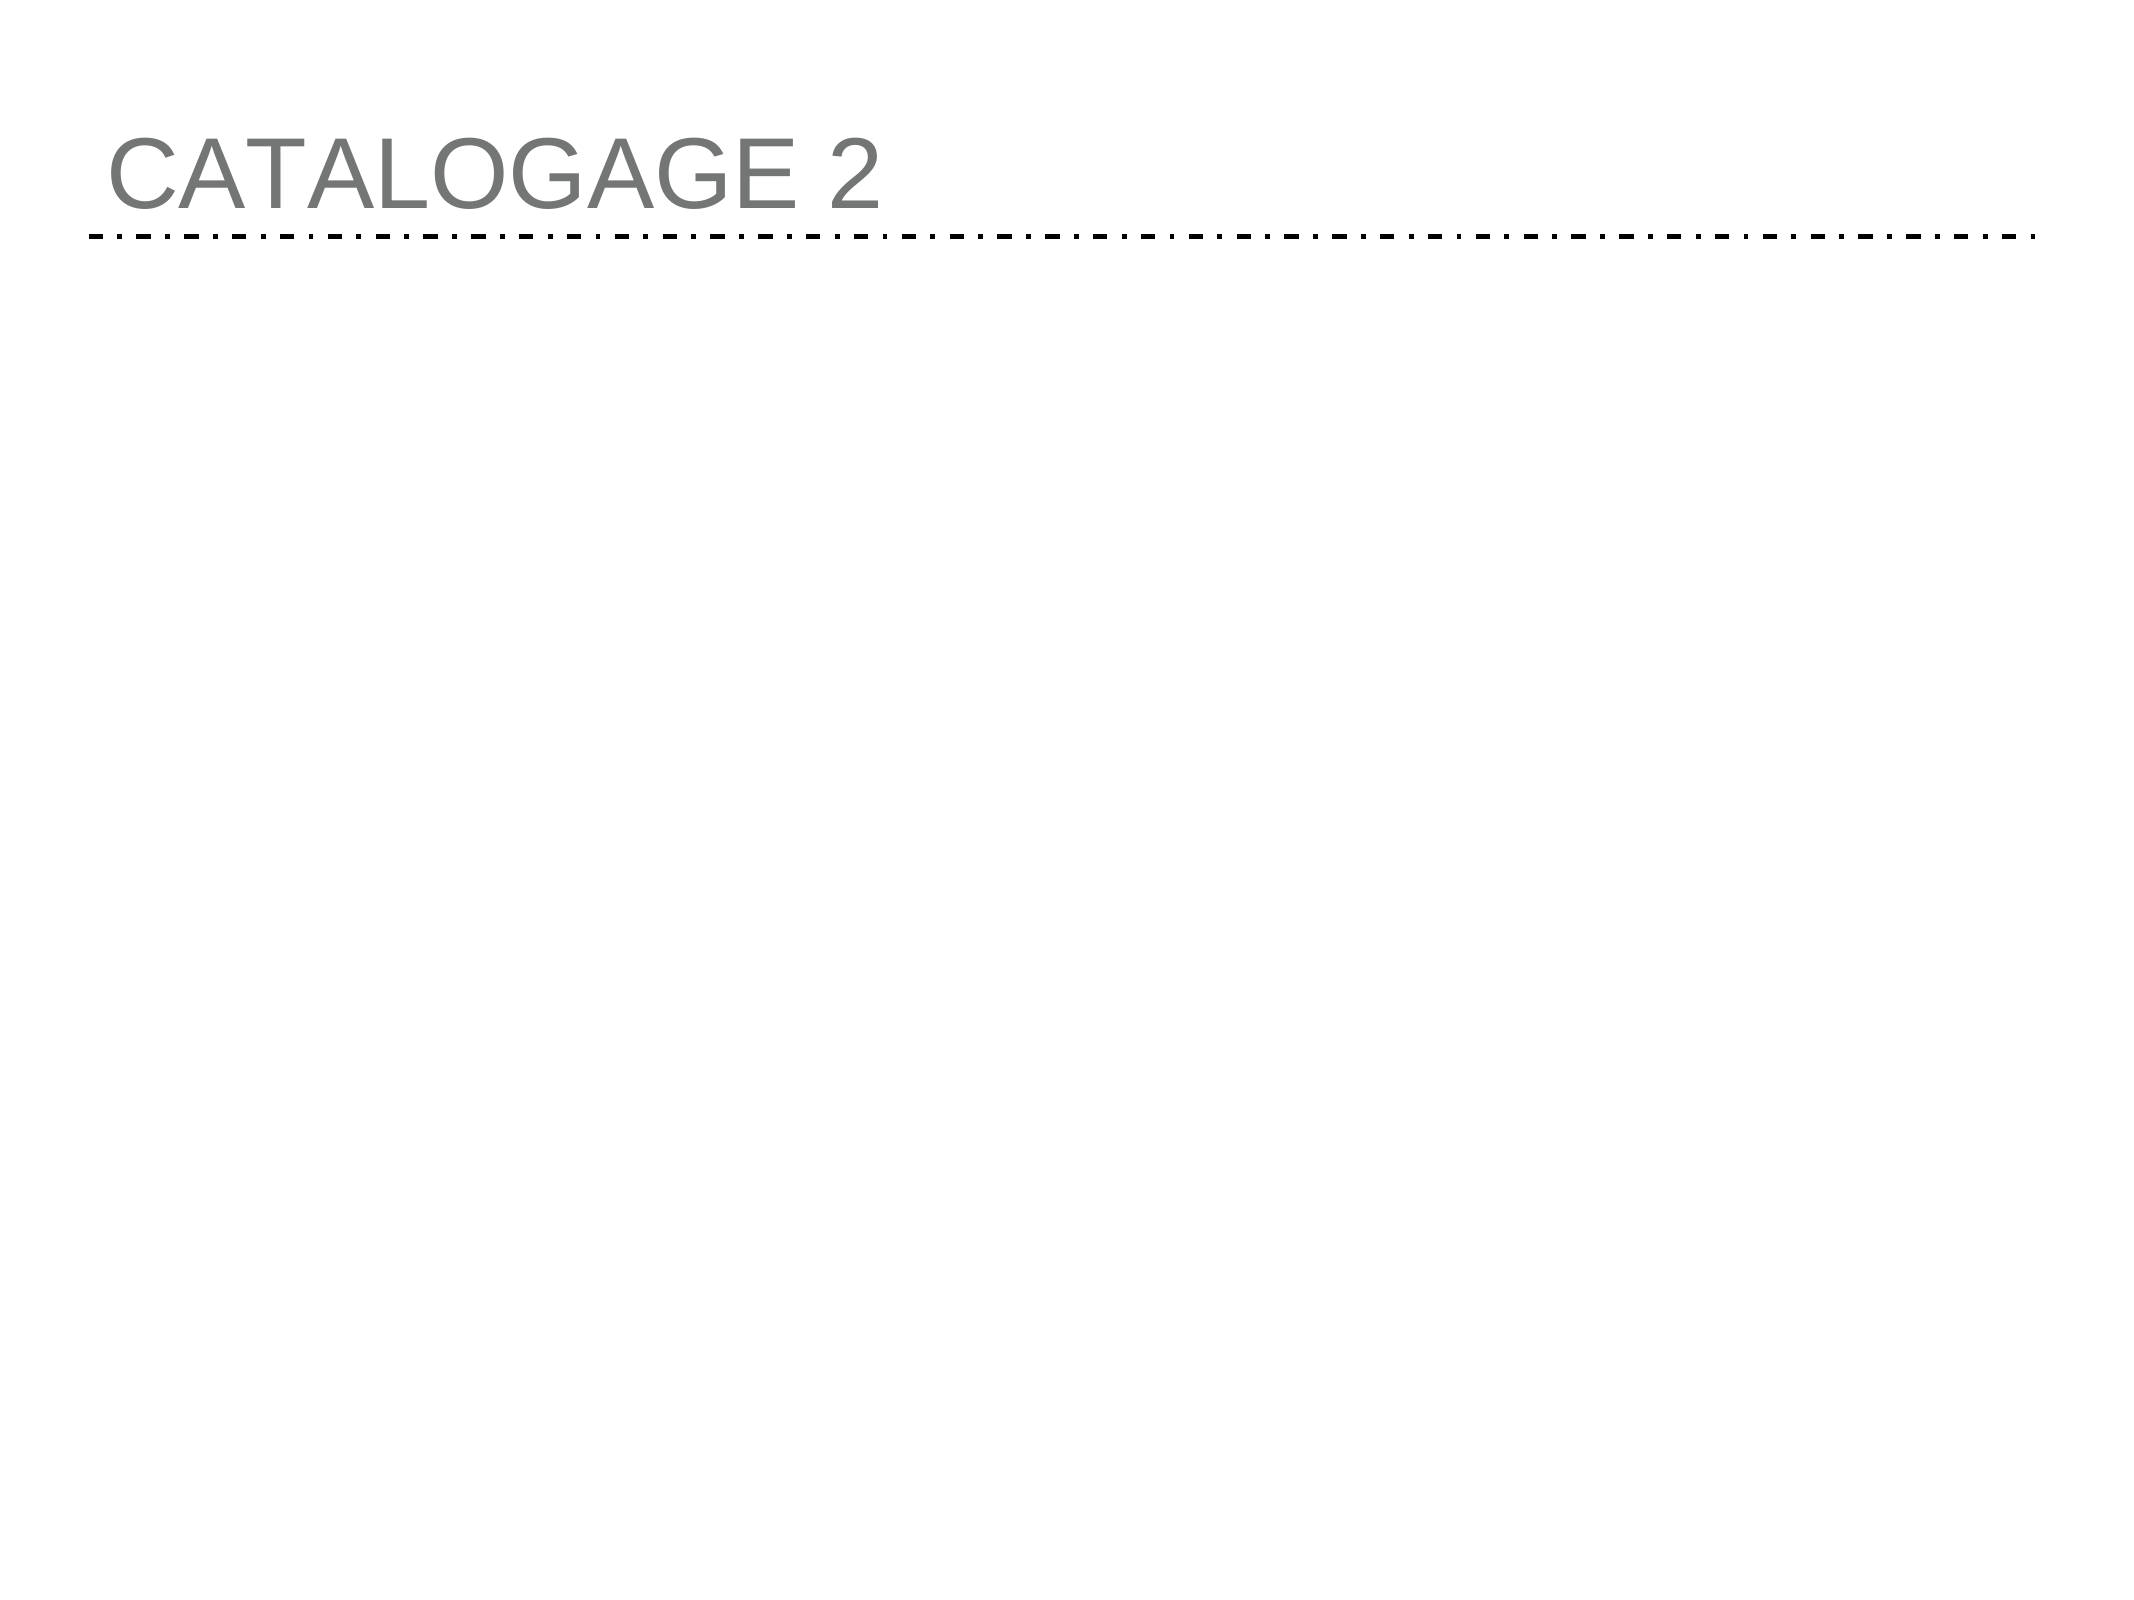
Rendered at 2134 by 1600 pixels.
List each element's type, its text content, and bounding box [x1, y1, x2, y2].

text_box CATALOGAGE 2 [98, 99, 2043, 218]
